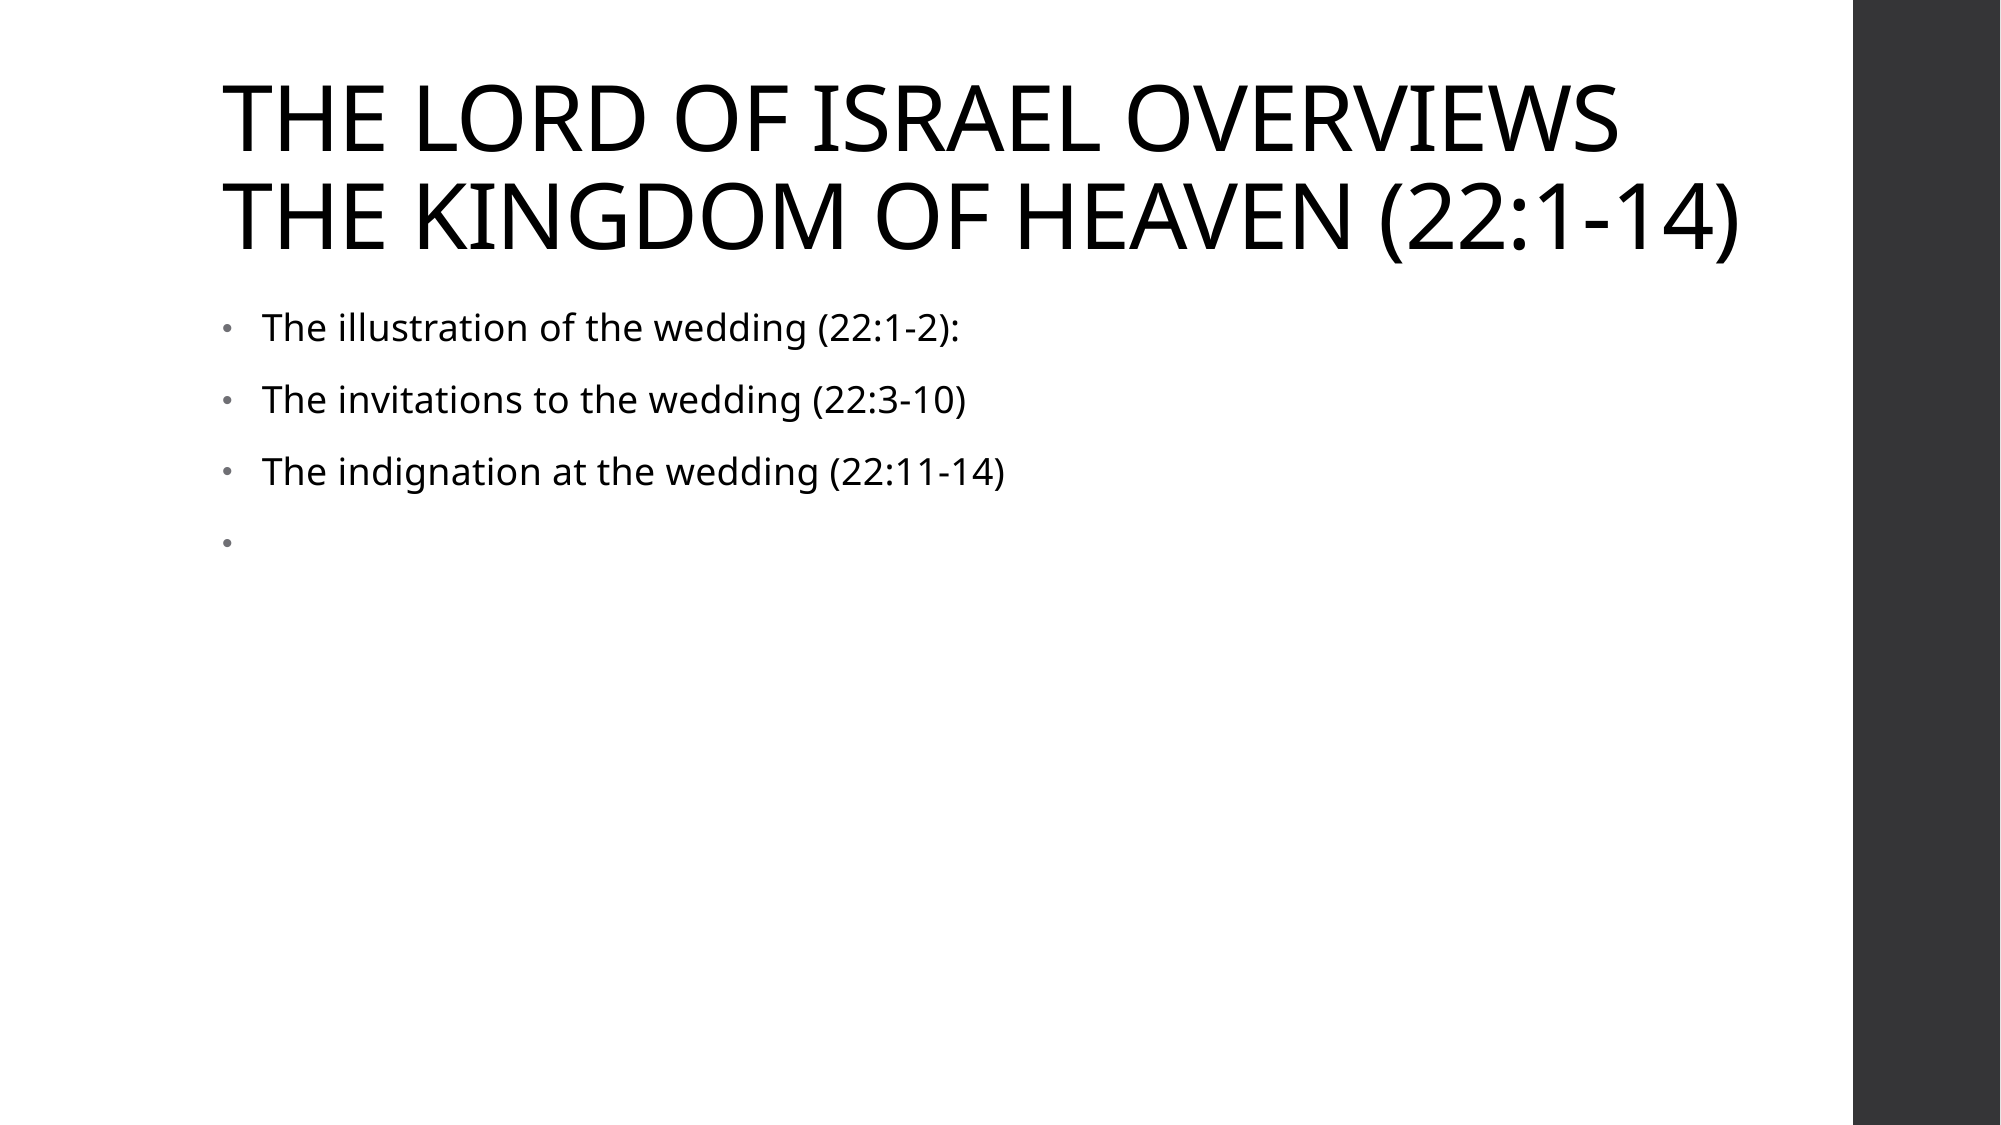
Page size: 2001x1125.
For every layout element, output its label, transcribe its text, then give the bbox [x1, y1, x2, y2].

title THE LORD OF ISRAEL OVERVIEWS THE KINGDOM OF HEAVEN (22:1-14) [206, 60, 1797, 278]
list The illustration of the wedding (22:1-2): The invitations to the wedding (22:3-10) The indignation at the wedding (22:11-14) [206, 299, 1617, 1014]
